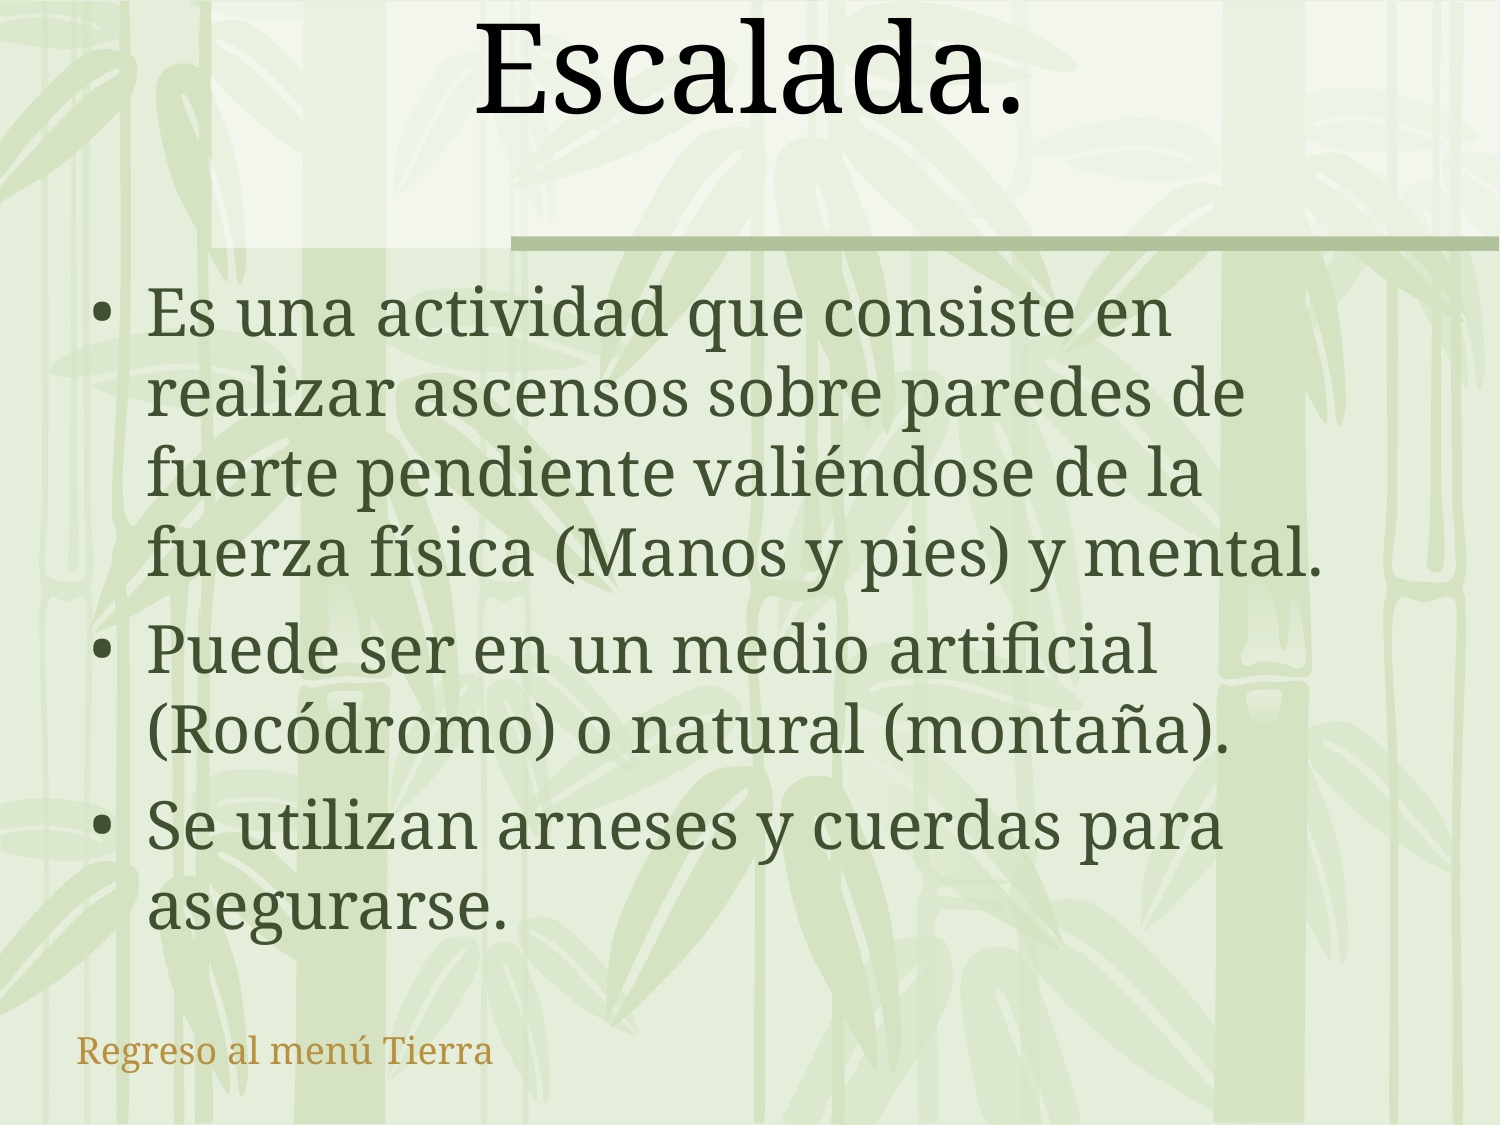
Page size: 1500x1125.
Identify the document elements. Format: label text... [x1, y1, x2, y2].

list Es una actividad que consiste en realizar ascensos sobre paredes de fuerte pendiente valiéndose de la fuerza física (Manos y pies) y mental. Puede ser en un medio artificial (Rocódromo) o natural (montaña). Se utilizan arneses y cuerdas para asegurarse. [75, 262, 1426, 1006]
text_box Regreso al menú Tierra [61, 1019, 510, 1086]
title Escalada. [75, 0, 1426, 262]
